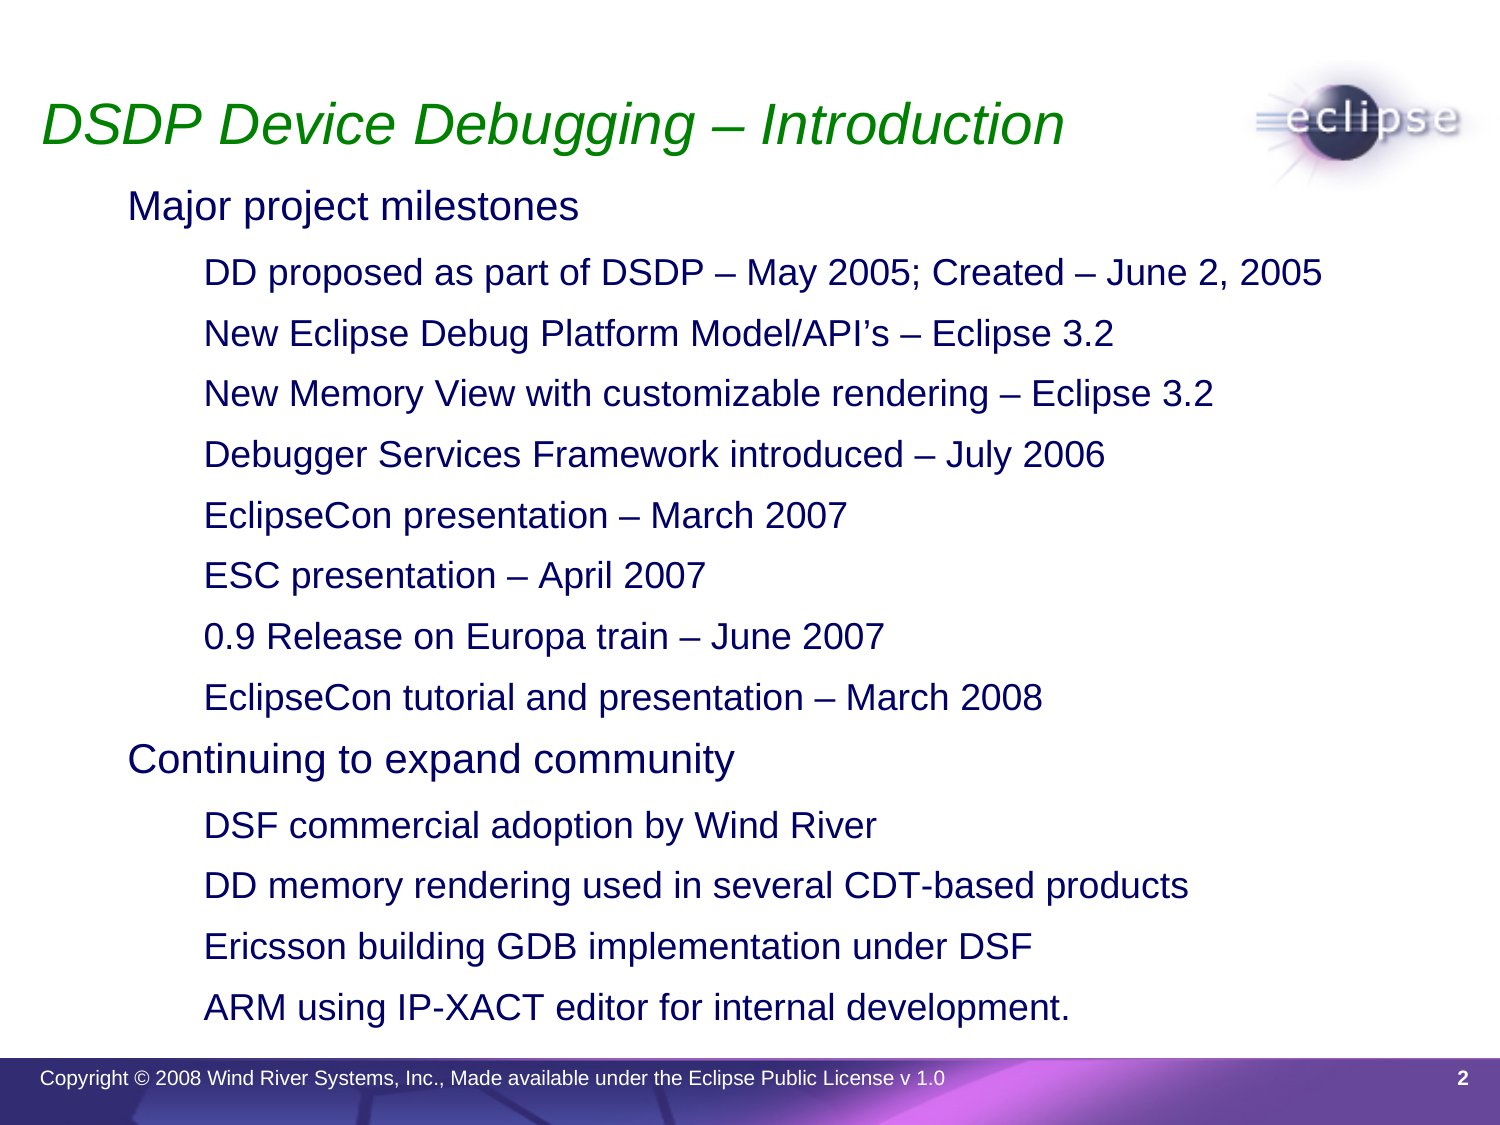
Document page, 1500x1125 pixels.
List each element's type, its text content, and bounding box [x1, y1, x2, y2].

picture [0, 1058, 1500, 1125]
title DSDP Device Debugging – Introduction [26, 90, 1223, 172]
list Major project milestones DD proposed as part of DSDP – May 2005; Created – June 2, 2005 New Eclipse Debug Platform Model/API’s – Eclipse 3.2 New Memory View with customizable rendering – Eclipse 3.2 Debugger Services Framework introduced – July 2006 EclipseCon presentation – March 2007 ESC presentation – April 2007 0.9 Release on Europa train – June 2007 EclipseCon tutorial and presentation – March 2008 Continuing to expand community DSF commercial adoption by Wind River DD memory rendering used in several CDT-based products Ericsson building GDB implementation under DSF ARM using IP-XACT editor for internal development. [112, 174, 1389, 1038]
picture [1222, 60, 1500, 191]
text_box <number> [1133, 1059, 1484, 1100]
